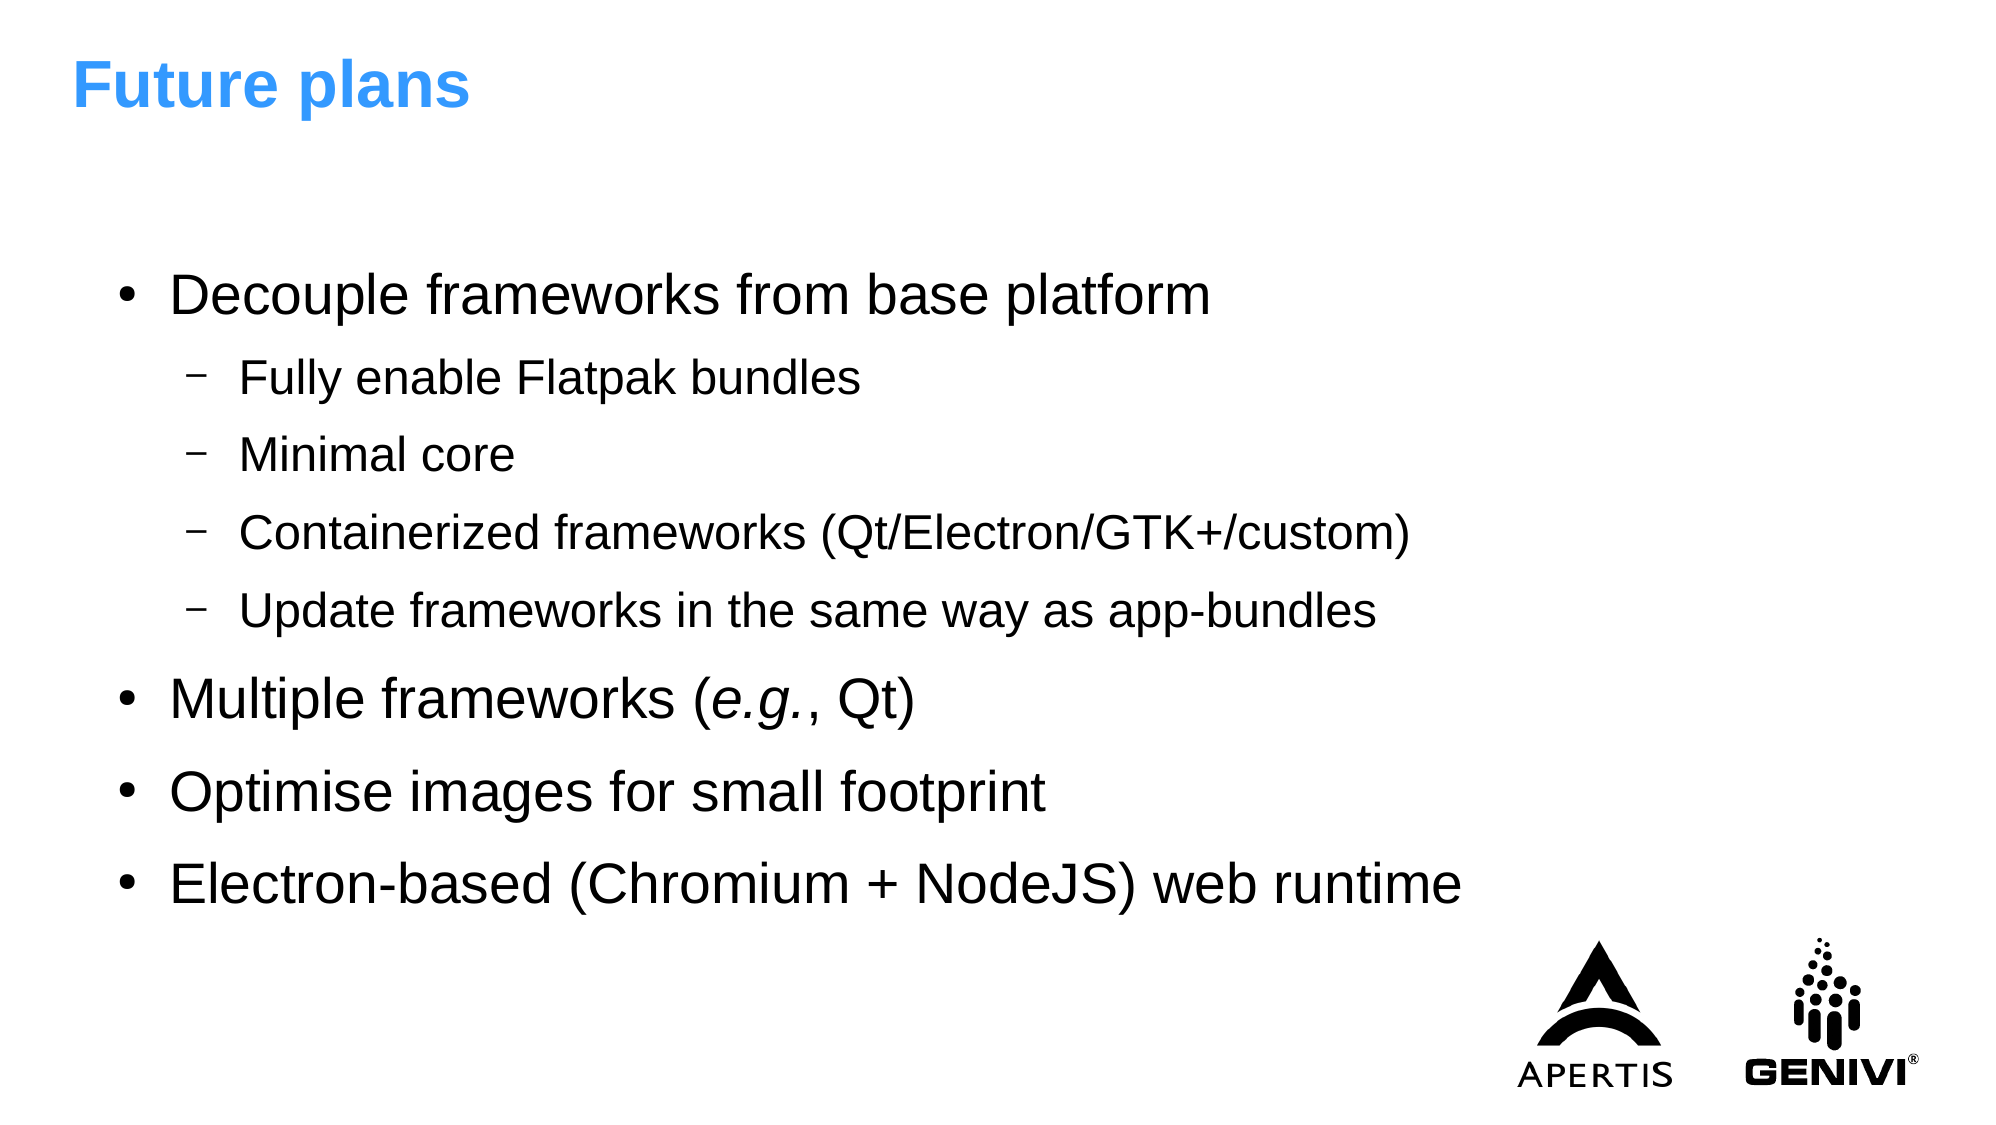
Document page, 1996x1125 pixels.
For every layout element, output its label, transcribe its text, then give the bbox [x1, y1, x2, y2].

title Future plans [71, 29, 1868, 139]
list Decouple frameworks from base platform Fully enable Flatpak bundles Minimal core Containerized frameworks (Qt/Electron/GTK+/custom) Update frameworks in the same way as app-bundles Multiple frameworks (e.g., Qt) Optimise images for small footprint Electron-based (Chromium + NodeJS) web runtime [99, 263, 1896, 916]
picture [1517, 940, 1672, 1087]
